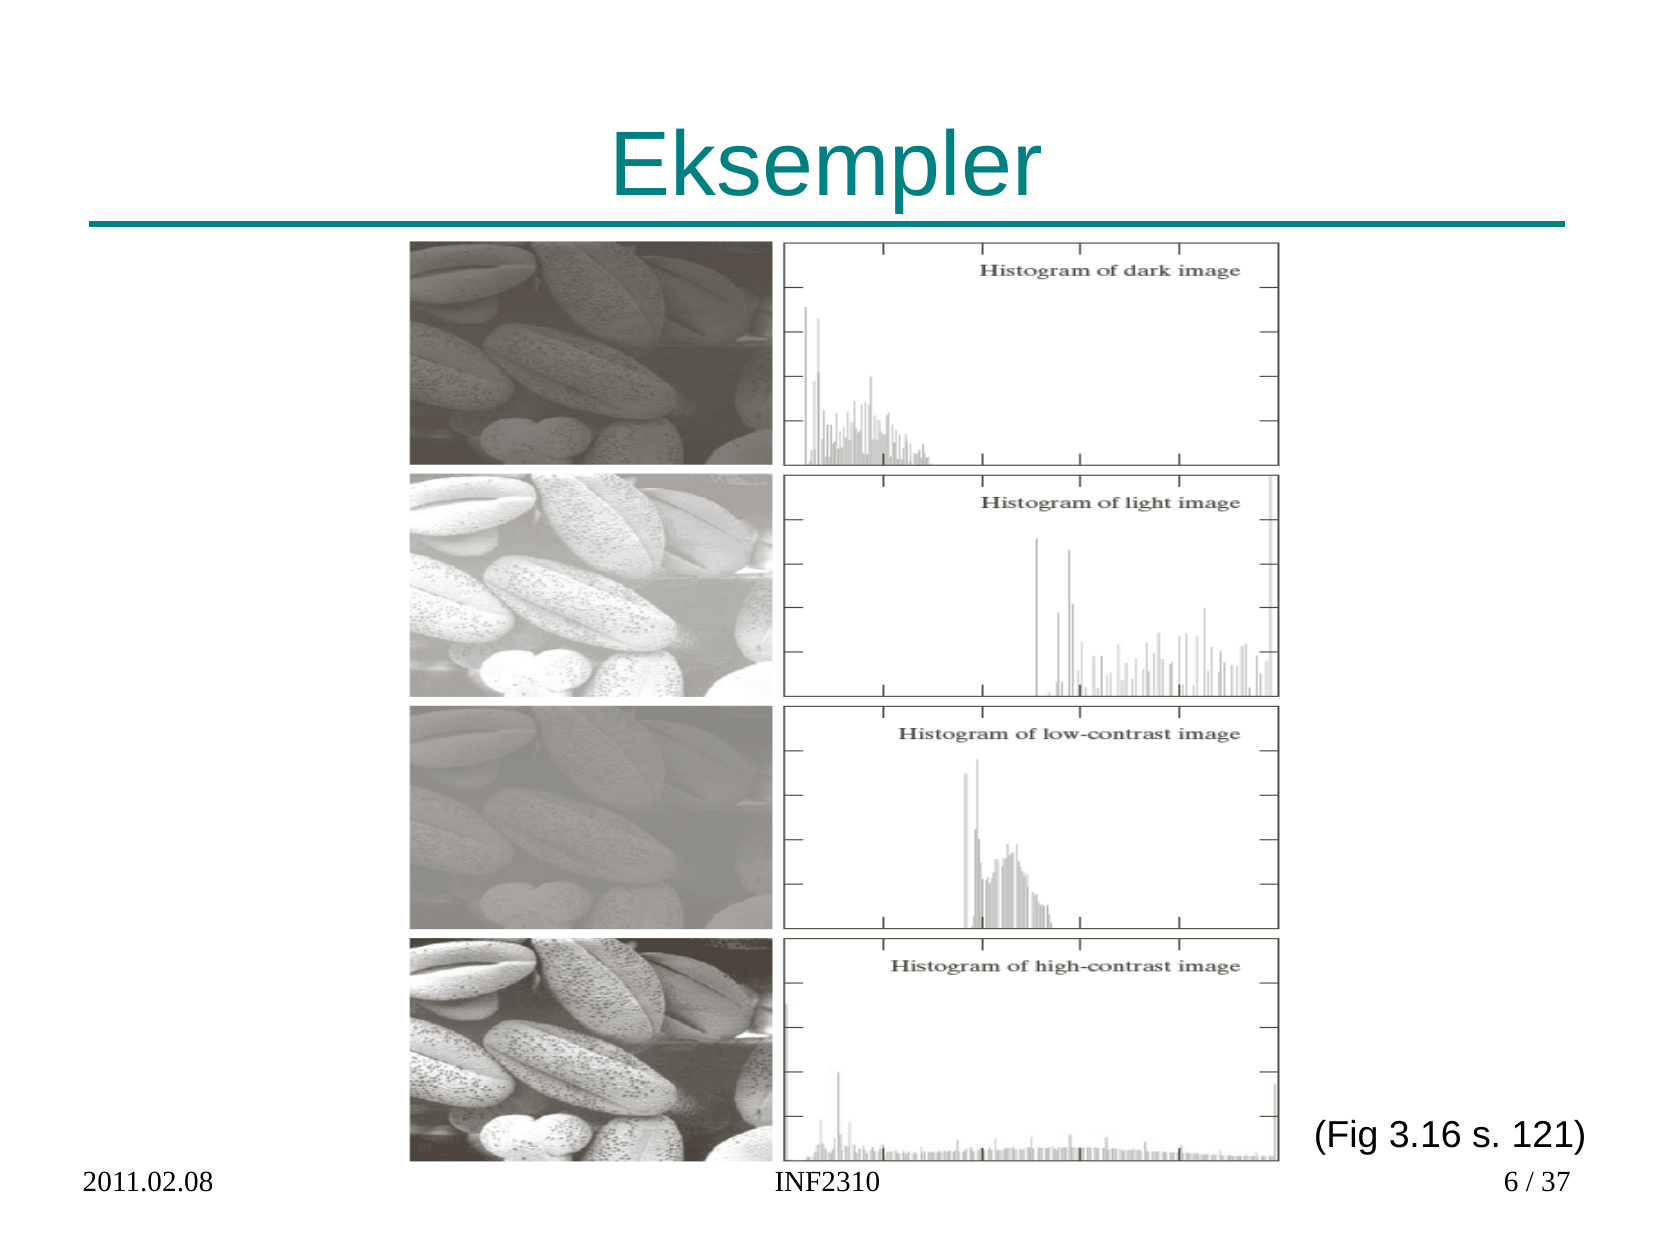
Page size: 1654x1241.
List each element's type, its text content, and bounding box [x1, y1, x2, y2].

text_box (Fig 3.16 s. 121) [1299, 1106, 1602, 1164]
title Eksempler [123, 68, 1530, 249]
picture [403, 237, 1285, 1166]
